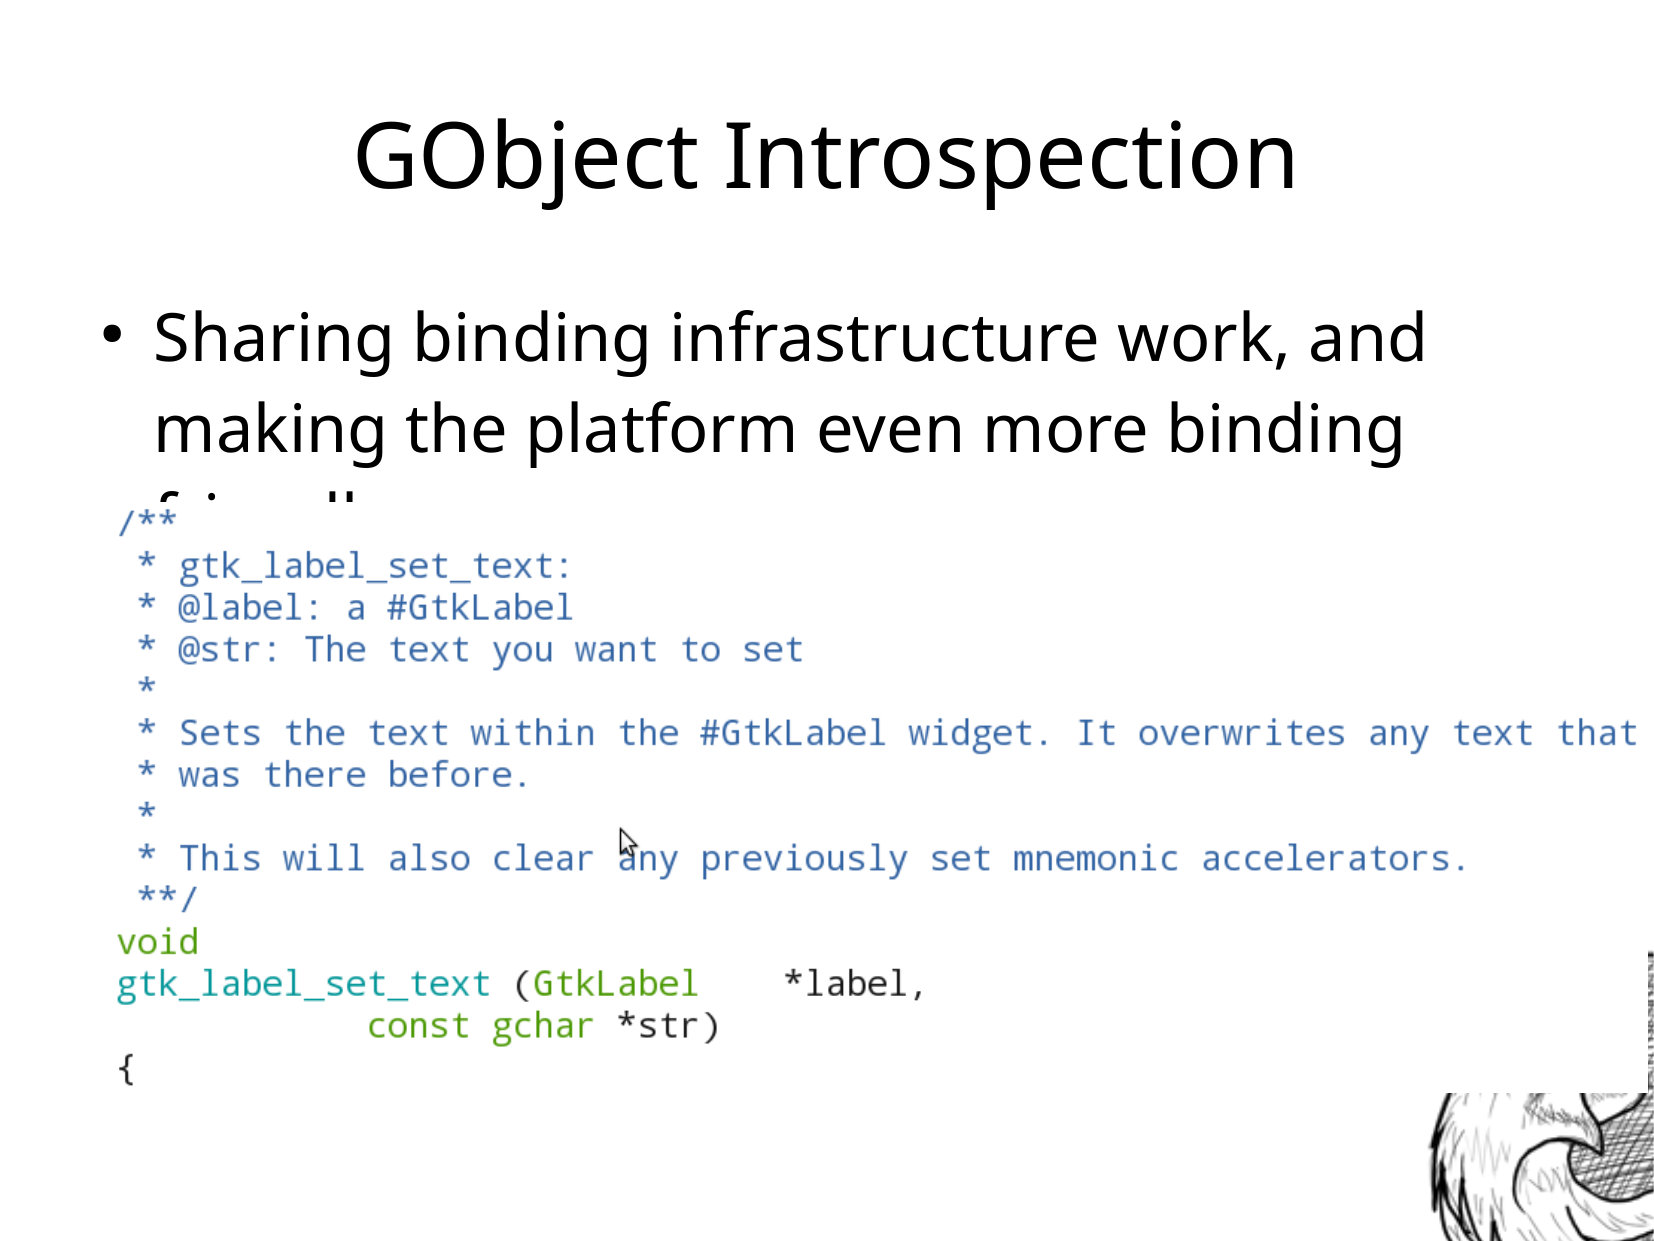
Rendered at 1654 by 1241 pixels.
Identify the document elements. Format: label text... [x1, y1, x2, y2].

list Sharing binding infrastructure work, and making the platform even more binding friendly [82, 290, 1571, 502]
title GObject Introspection [82, 49, 1571, 257]
picture [112, 502, 1654, 1241]
